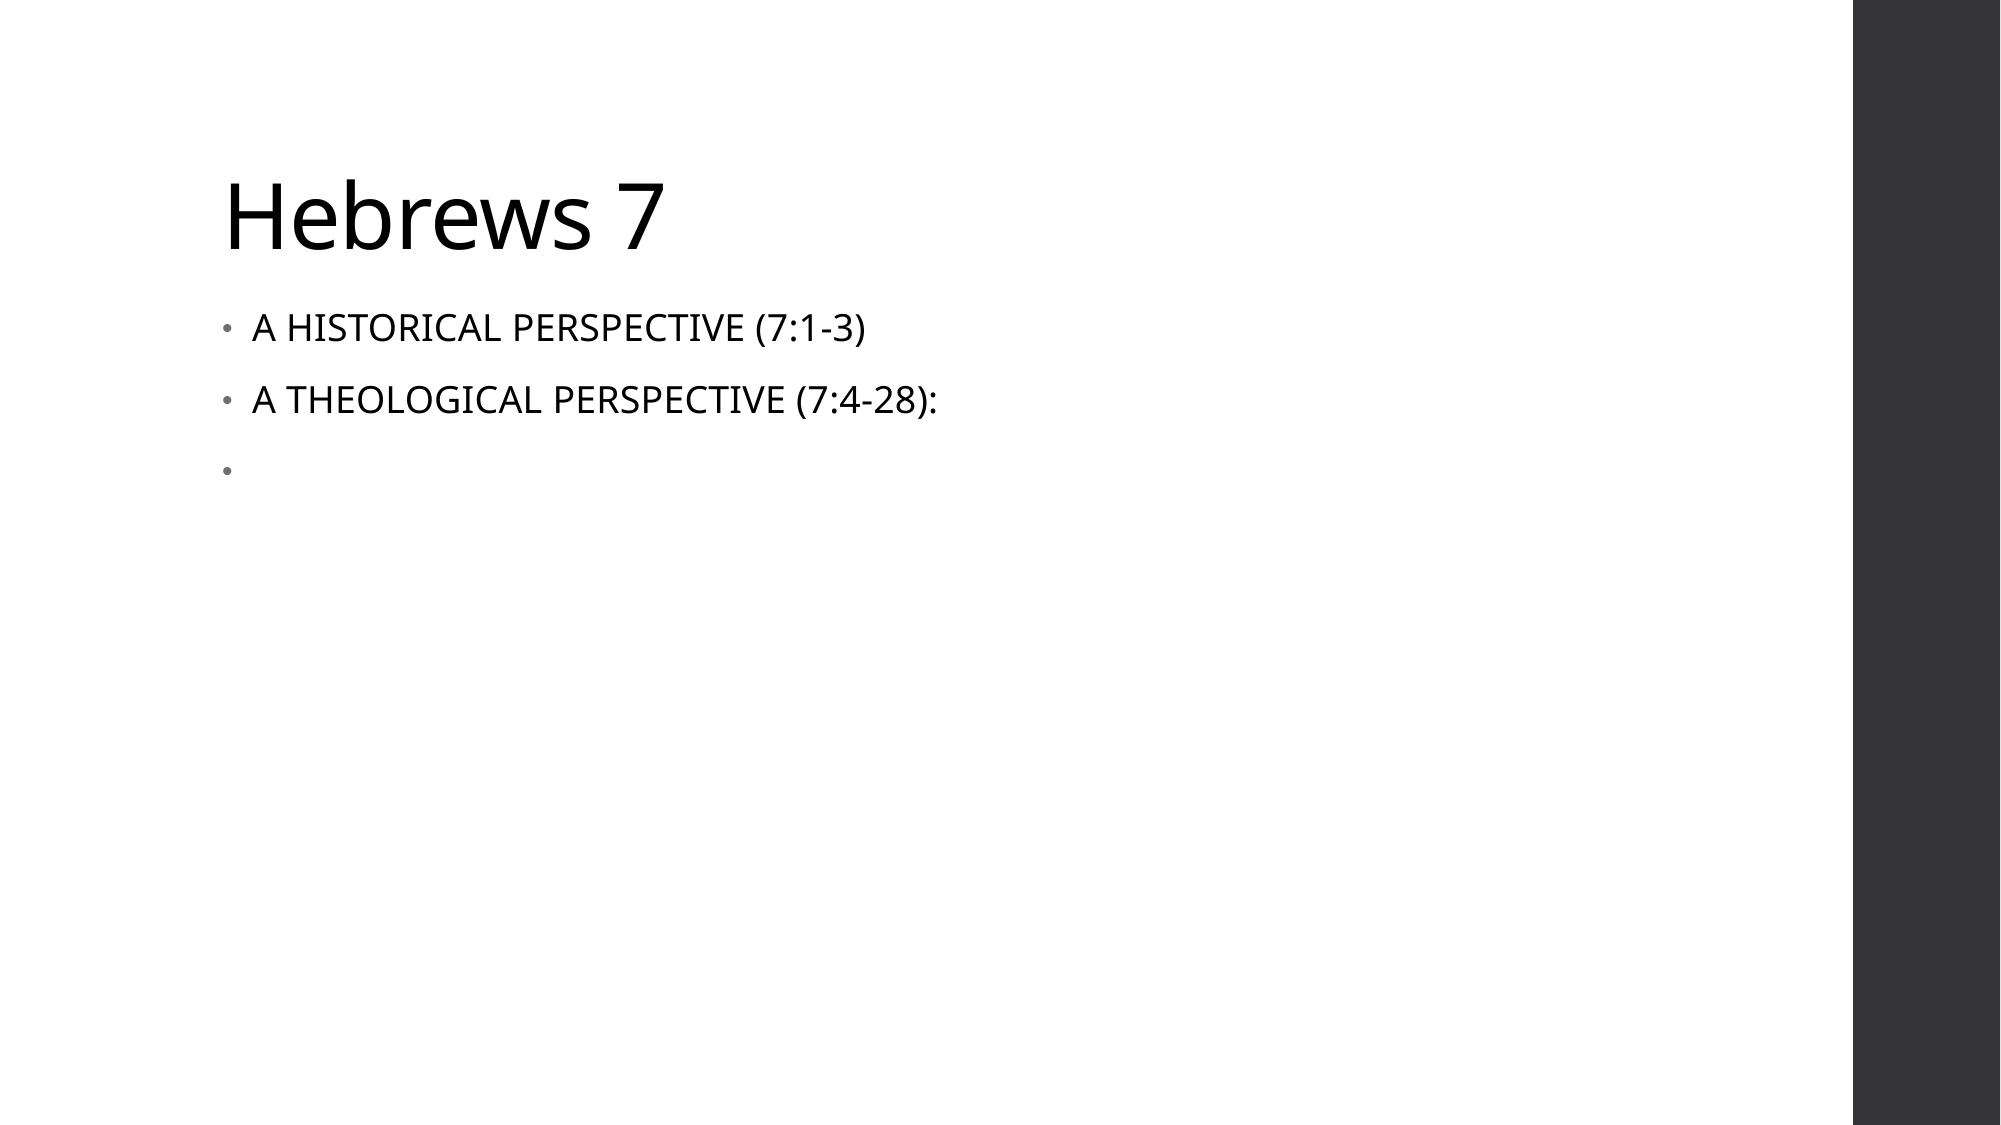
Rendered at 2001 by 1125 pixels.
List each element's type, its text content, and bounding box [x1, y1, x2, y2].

list A HISTORICAL PERSPECTIVE (7:1-3) A THEOLOGICAL PERSPECTIVE (7:4-28): [206, 299, 1617, 1014]
title Hebrews 7 [206, 60, 1797, 278]
